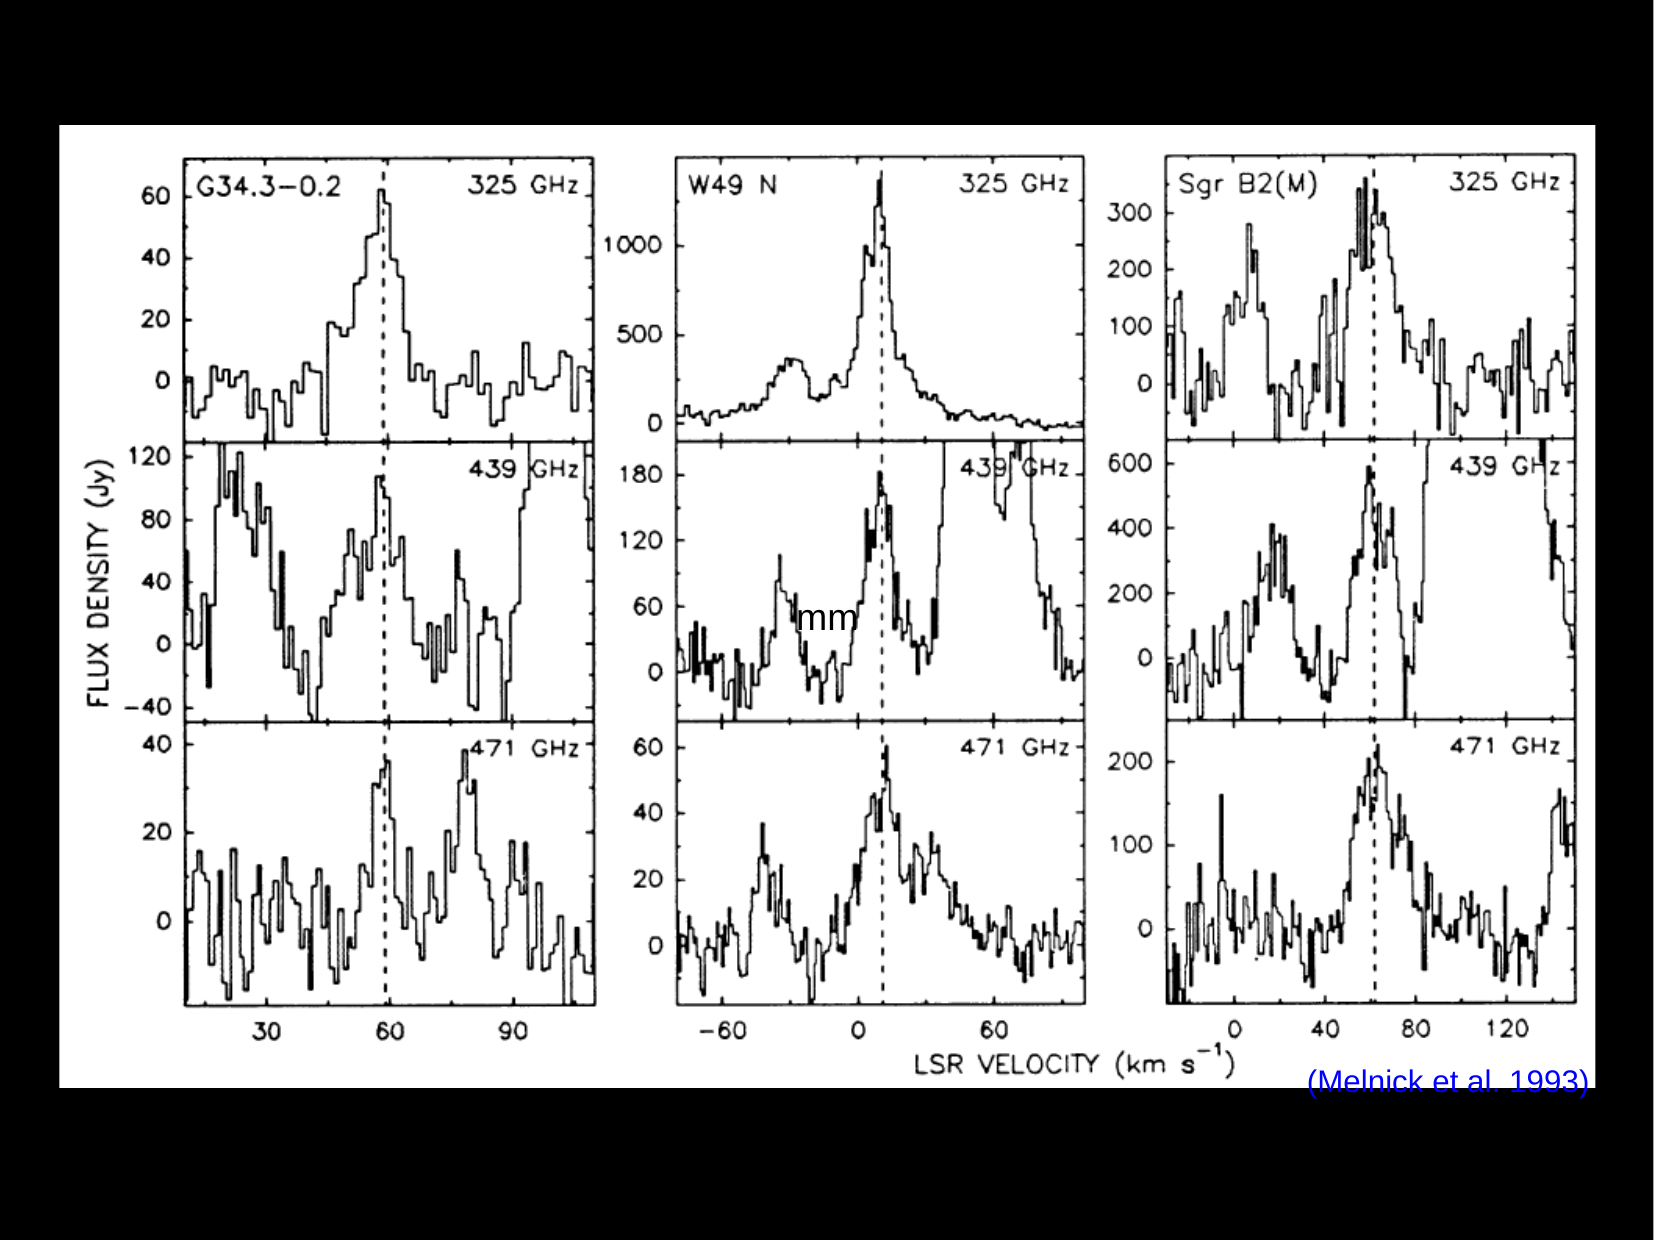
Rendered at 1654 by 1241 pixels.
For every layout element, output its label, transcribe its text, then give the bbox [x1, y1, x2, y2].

text_box (Melnick et al. 1993) [1292, 1039, 1606, 1090]
text_box mm [59, 125, 1595, 1088]
